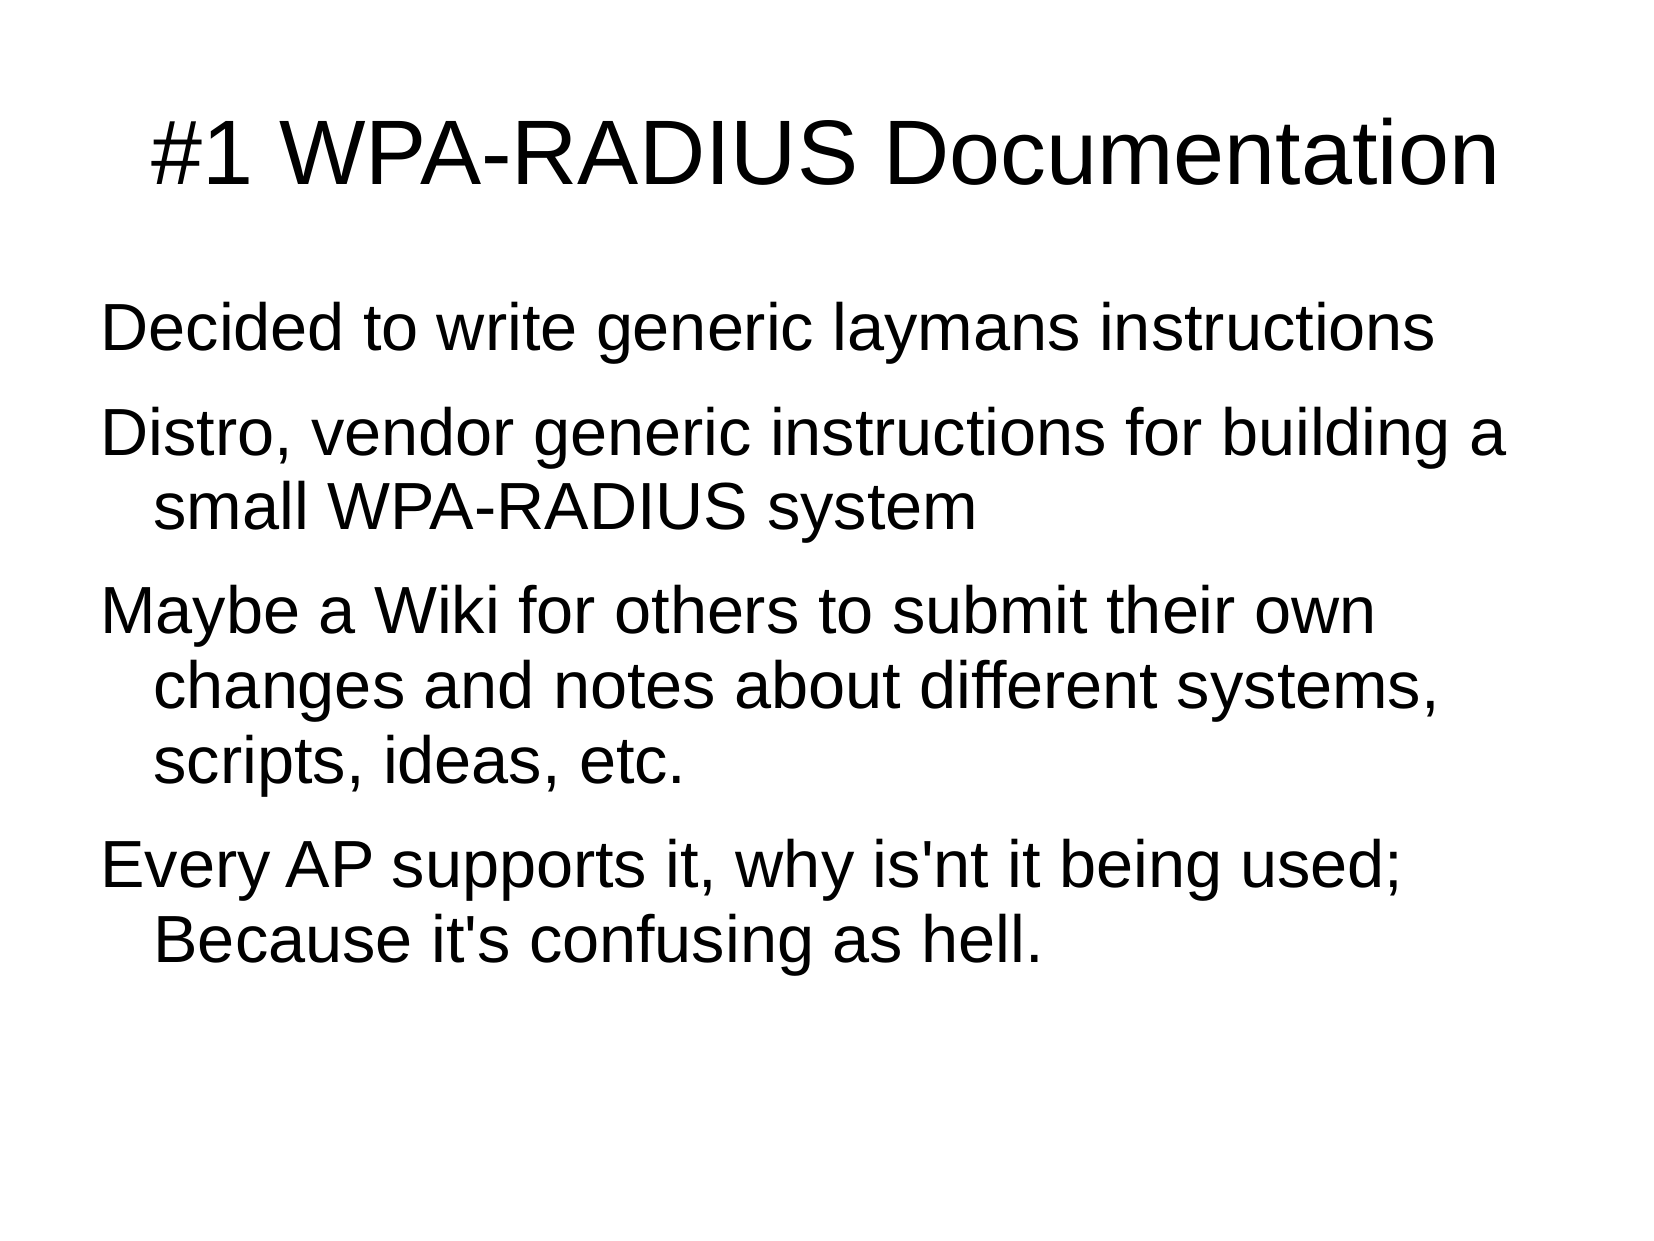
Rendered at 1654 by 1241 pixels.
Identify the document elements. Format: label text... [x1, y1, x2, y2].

list Decided to write generic laymans instructions Distro, vendor generic instructions for building a small WPA-RADIUS system Maybe a Wiki for others to submit their own changes and notes about different systems, scripts, ideas, etc. Every AP supports it, why is'nt it being used; Because it's confusing as hell. [82, 290, 1571, 1094]
title #1 WPA-RADIUS Documentation [82, 56, 1571, 250]
